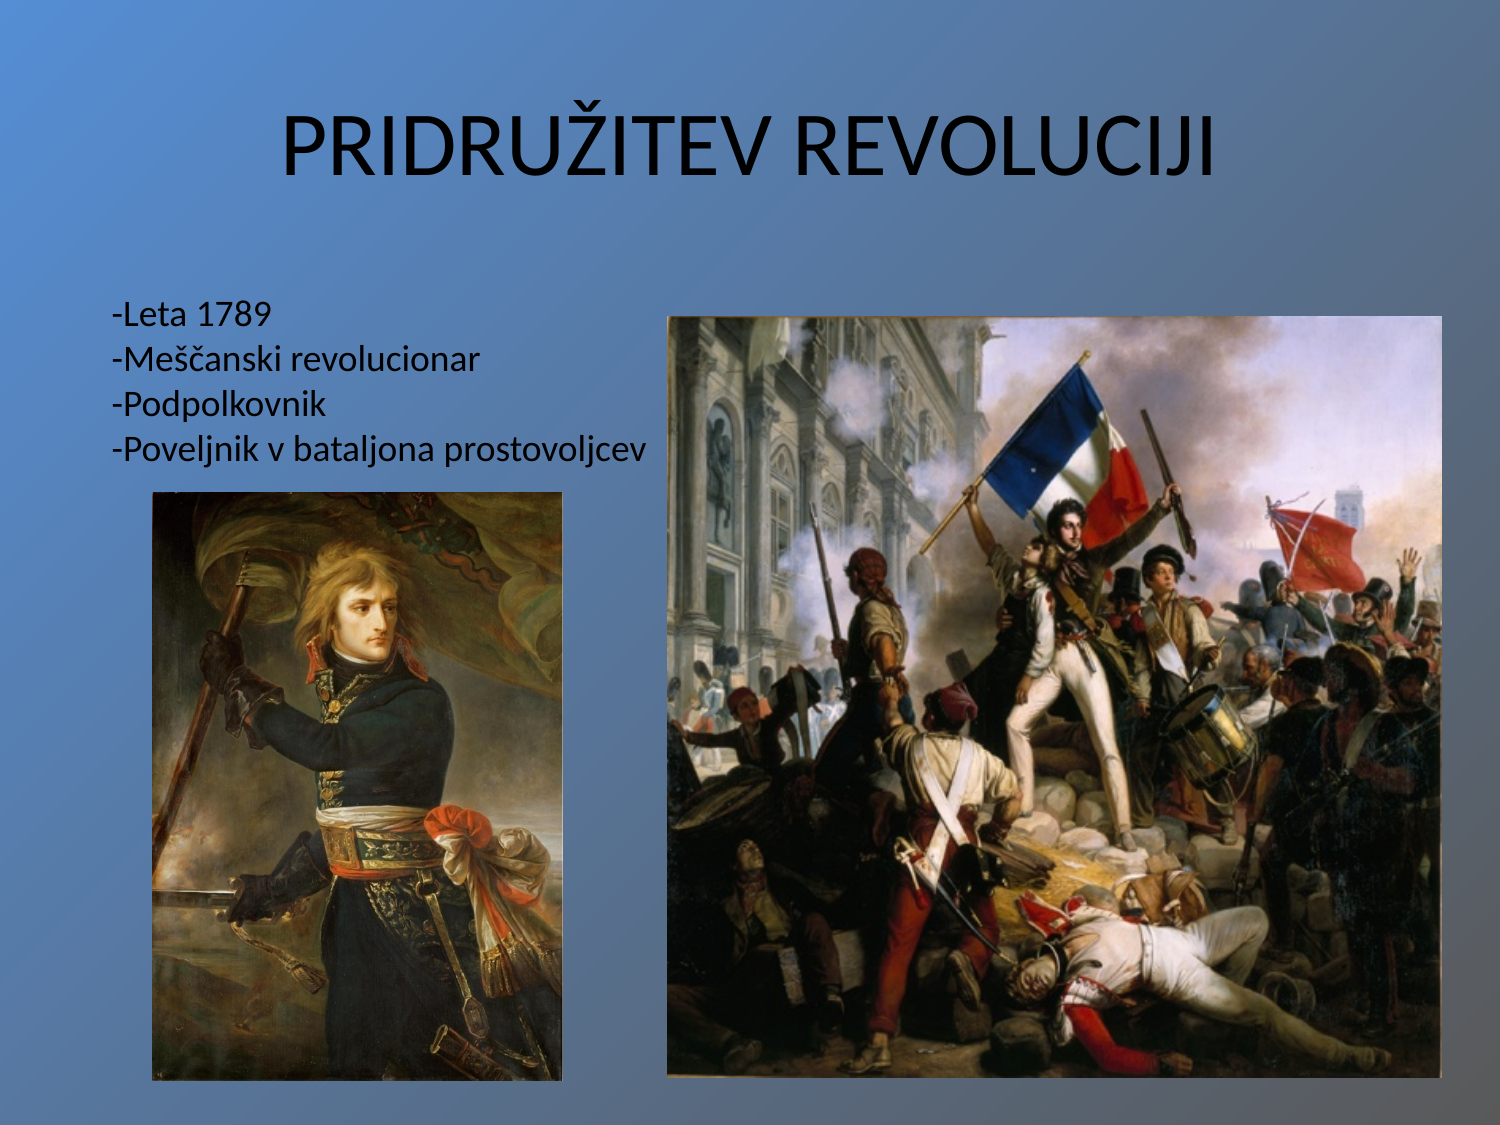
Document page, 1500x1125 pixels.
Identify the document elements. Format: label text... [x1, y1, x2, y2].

title PRIDRUŽITEV REVOLUCIJI [75, 45, 1425, 233]
picture [667, 316, 1442, 1079]
text_box -Leta 1789 -Meščanski revolucionar -Podpolkovnik -Poveljnik v bataljona prostovoljcev [96, 281, 662, 567]
picture [152, 492, 563, 1081]
